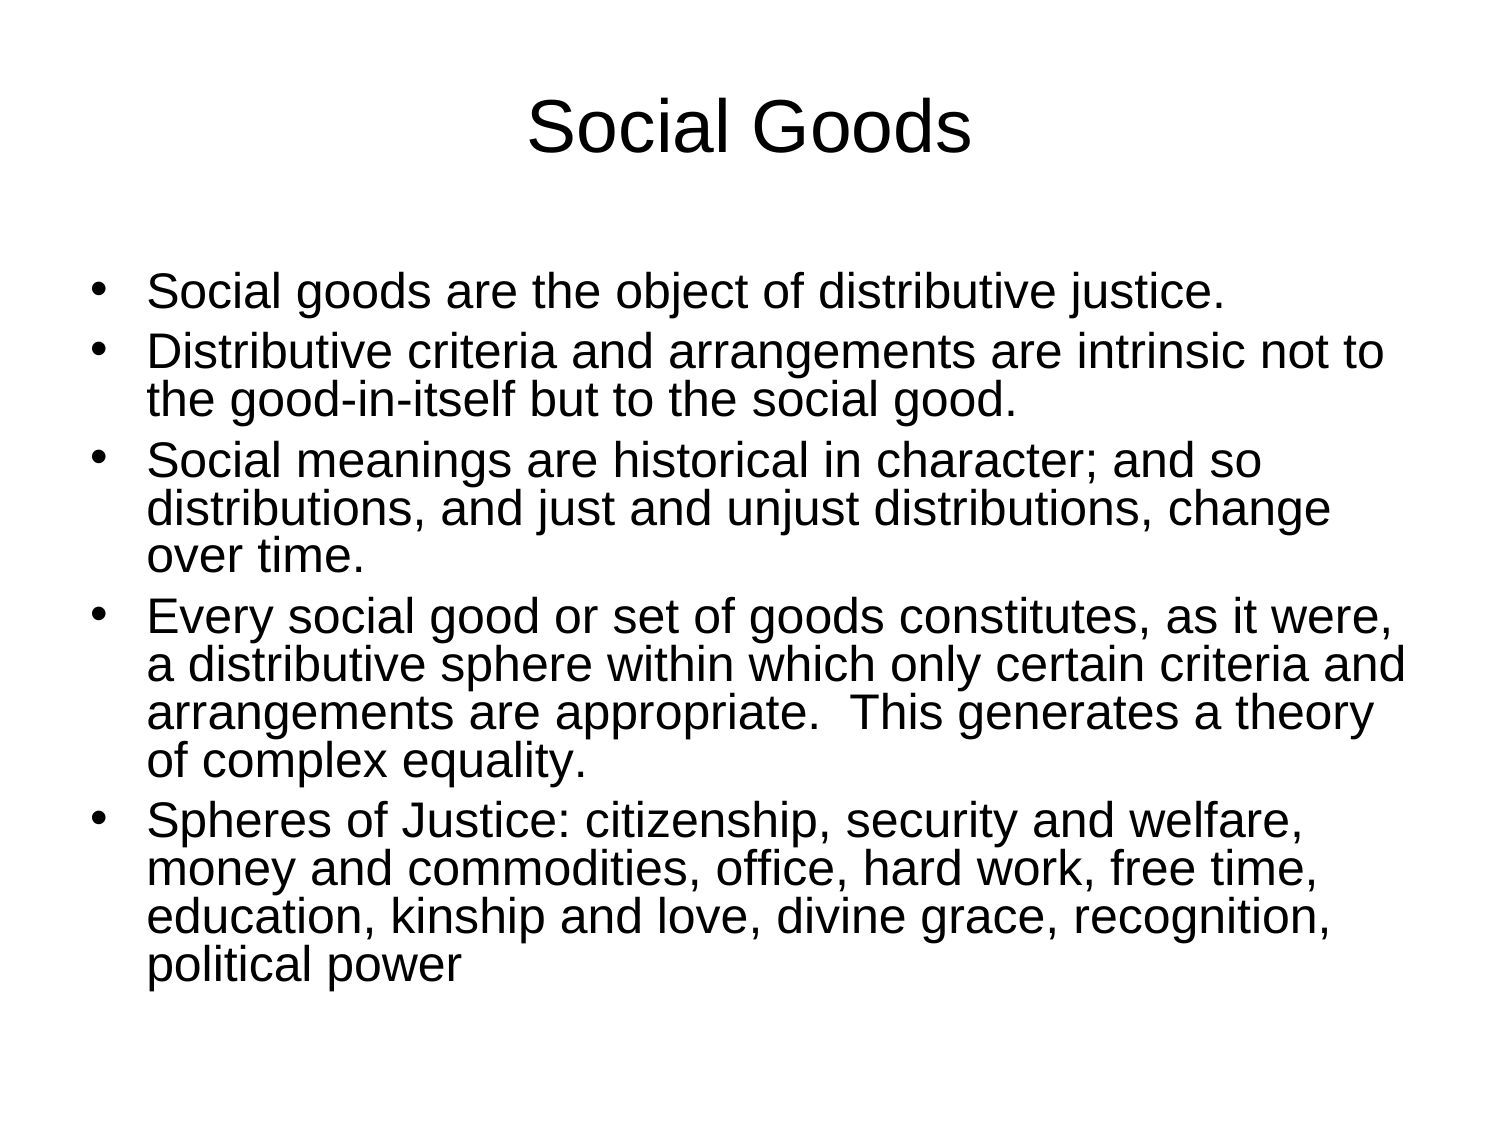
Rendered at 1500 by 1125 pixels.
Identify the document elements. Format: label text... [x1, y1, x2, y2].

list Social goods are the object of distributive justice. Distributive criteria and arrangements are intrinsic not to the good-in-itself but to the social good. Social meanings are historical in character; and so distributions, and just and unjust distributions, change over time. Every social good or set of goods constitutes, as it were, a distributive sphere within which only certain criteria and arrangements are appropriate. This generates a theory of complex equality. Spheres of Justice: citizenship, security and welfare, money and commodities, office, hard work, free time, education, kinship and love, divine grace, recognition, political power [75, 262, 1426, 1006]
title Social Goods [75, 45, 1426, 201]
